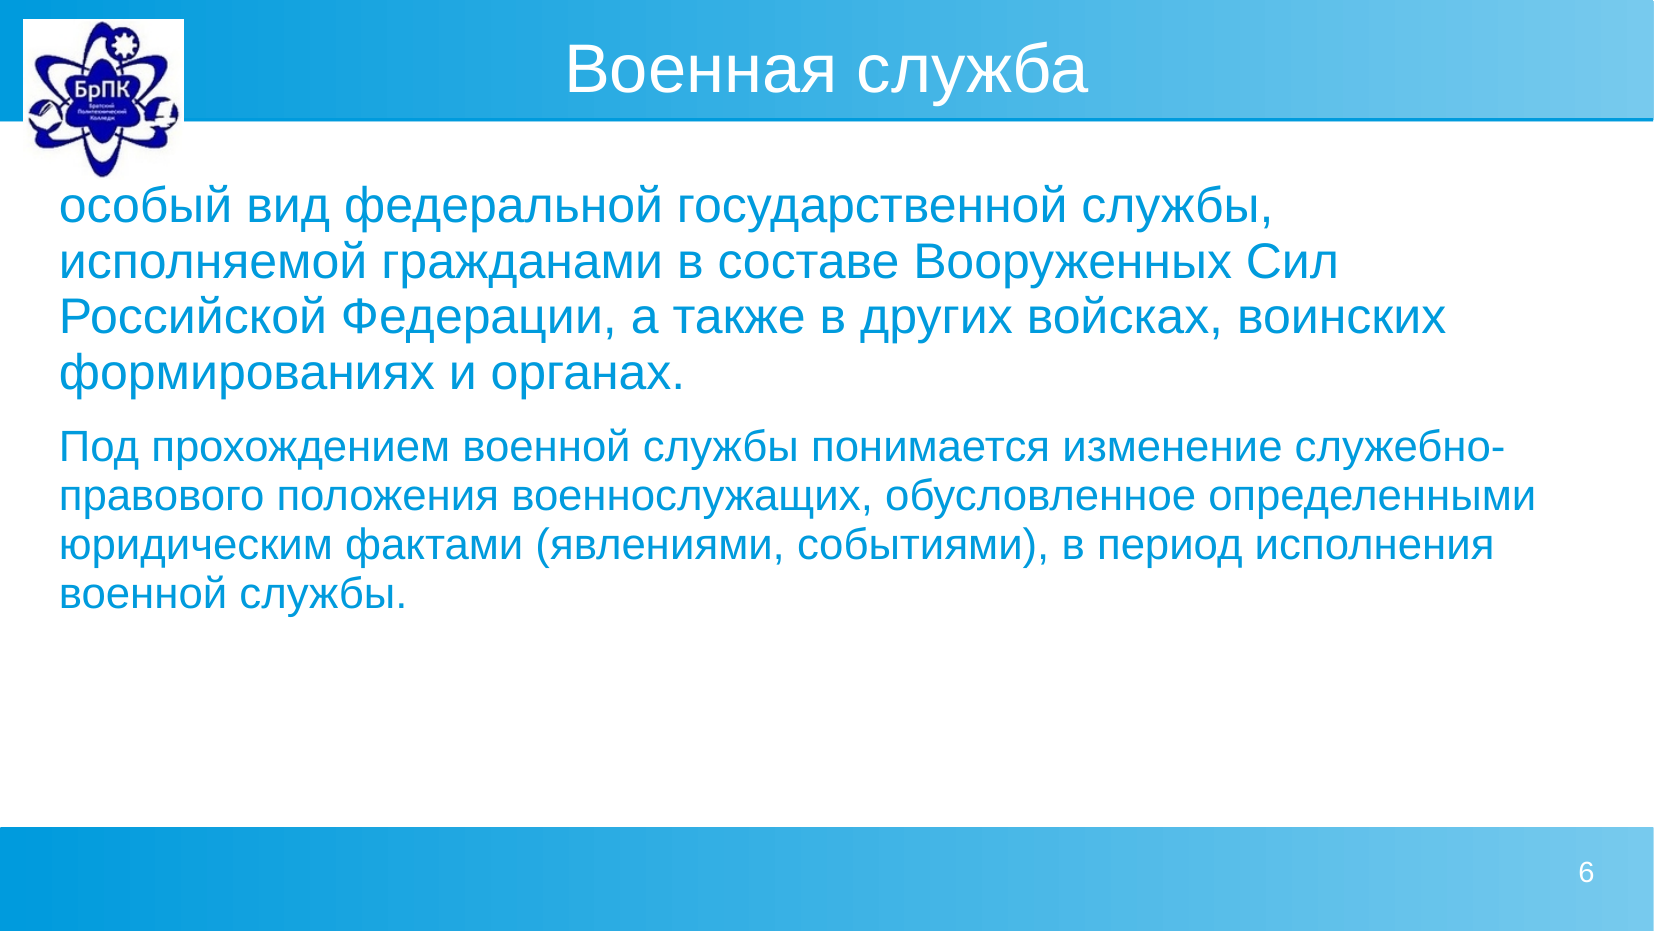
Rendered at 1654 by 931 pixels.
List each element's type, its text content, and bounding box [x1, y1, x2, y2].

title Военная служба [184, 30, 1595, 108]
picture [23, 20, 184, 180]
list особый вид федеральной государственной службы, исполняемой гражданами в составе Вооруженных Сил Российской Федерации, а также в других войсках, воинских формированиях и органах. Под прохождением военной службы понимается изменение служебно-правового положения военнослужащих, обусловленное определенными юридическим фактами (явлениями, событиями), в период исполнения военной службы. [59, 177, 1595, 768]
